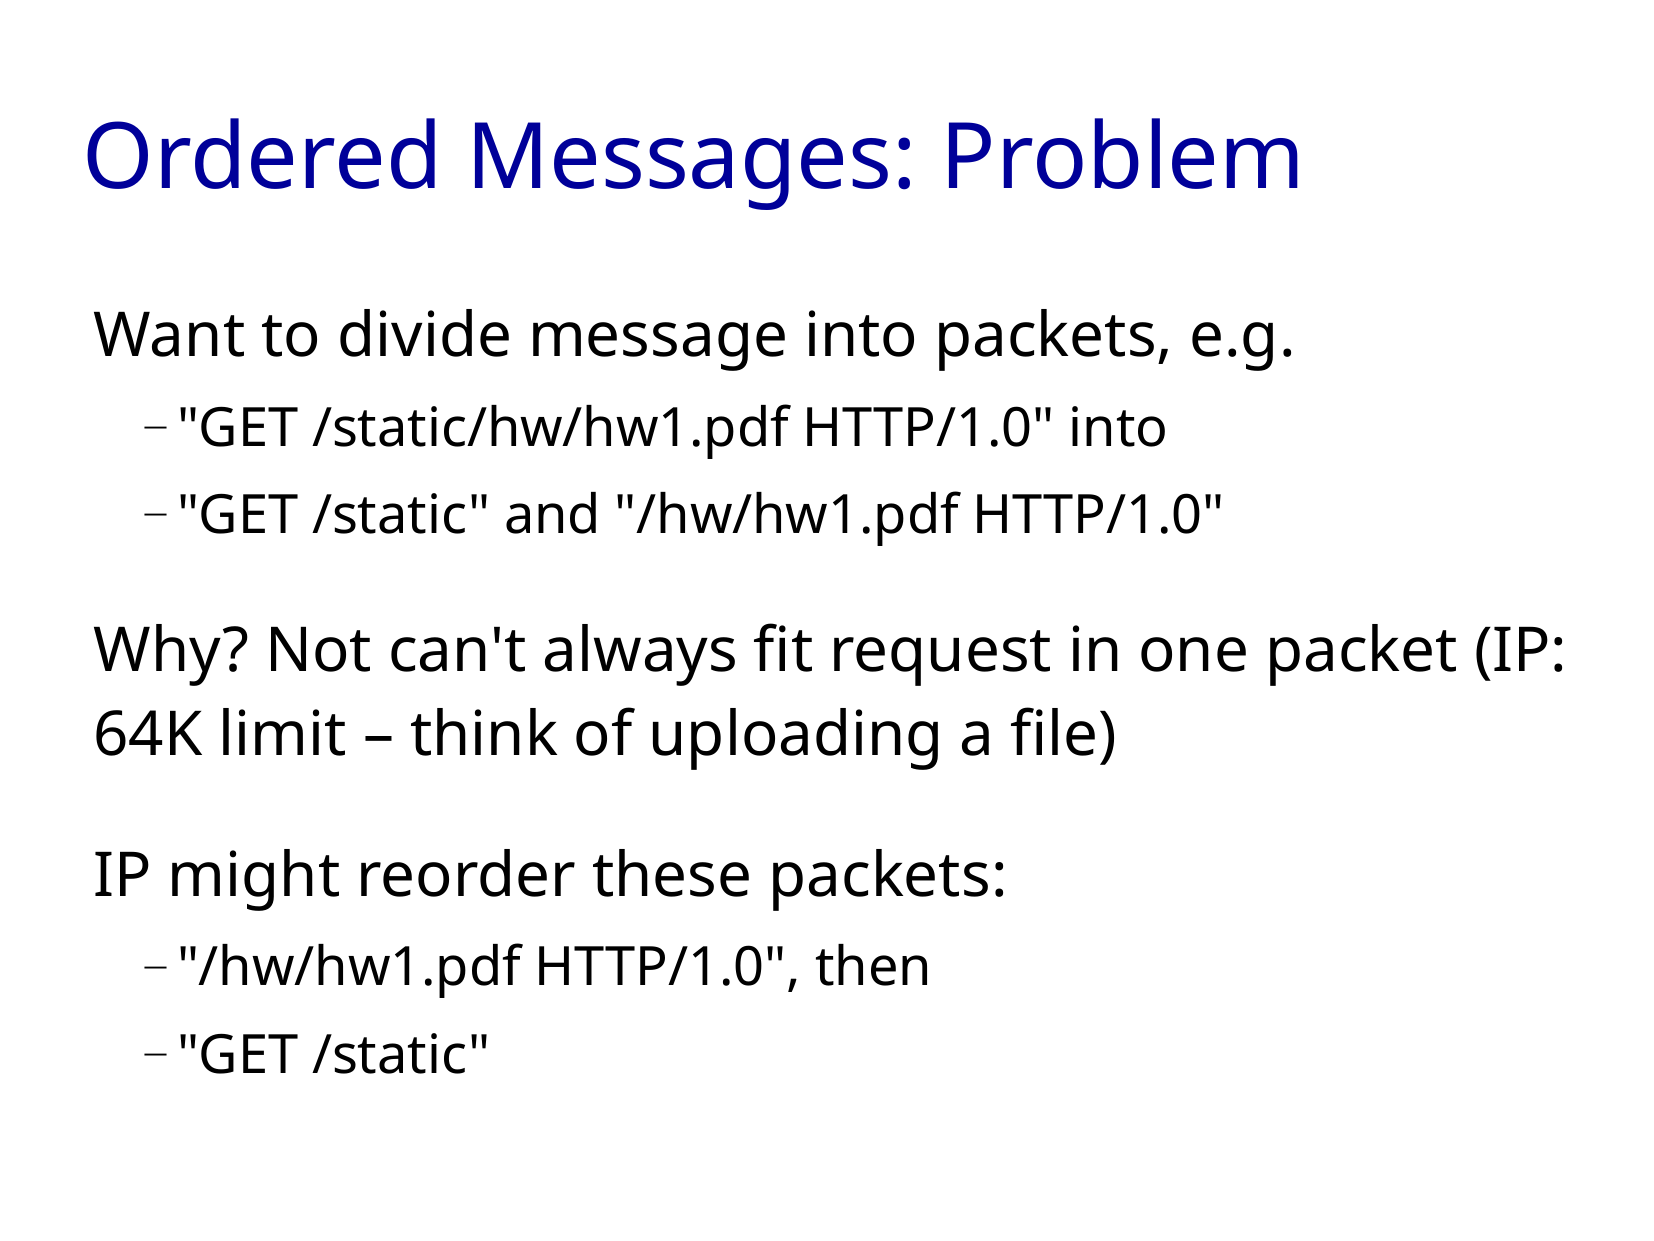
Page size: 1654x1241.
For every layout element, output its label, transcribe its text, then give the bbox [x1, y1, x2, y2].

list Want to divide message into packets, e.g. "GET /static/hw/hw1.pdf HTTP/1.0" into "GET /static" and "/hw/hw1.pdf HTTP/1.0" Why? Not can't always fit request in one packet (IP: 64K limit – think of uploading a file) IP might reorder these packets: "/hw/hw1.pdf HTTP/1.0", then "GET /static" [60, 290, 1571, 1096]
title Ordered Messages: Problem [82, 49, 1571, 257]
